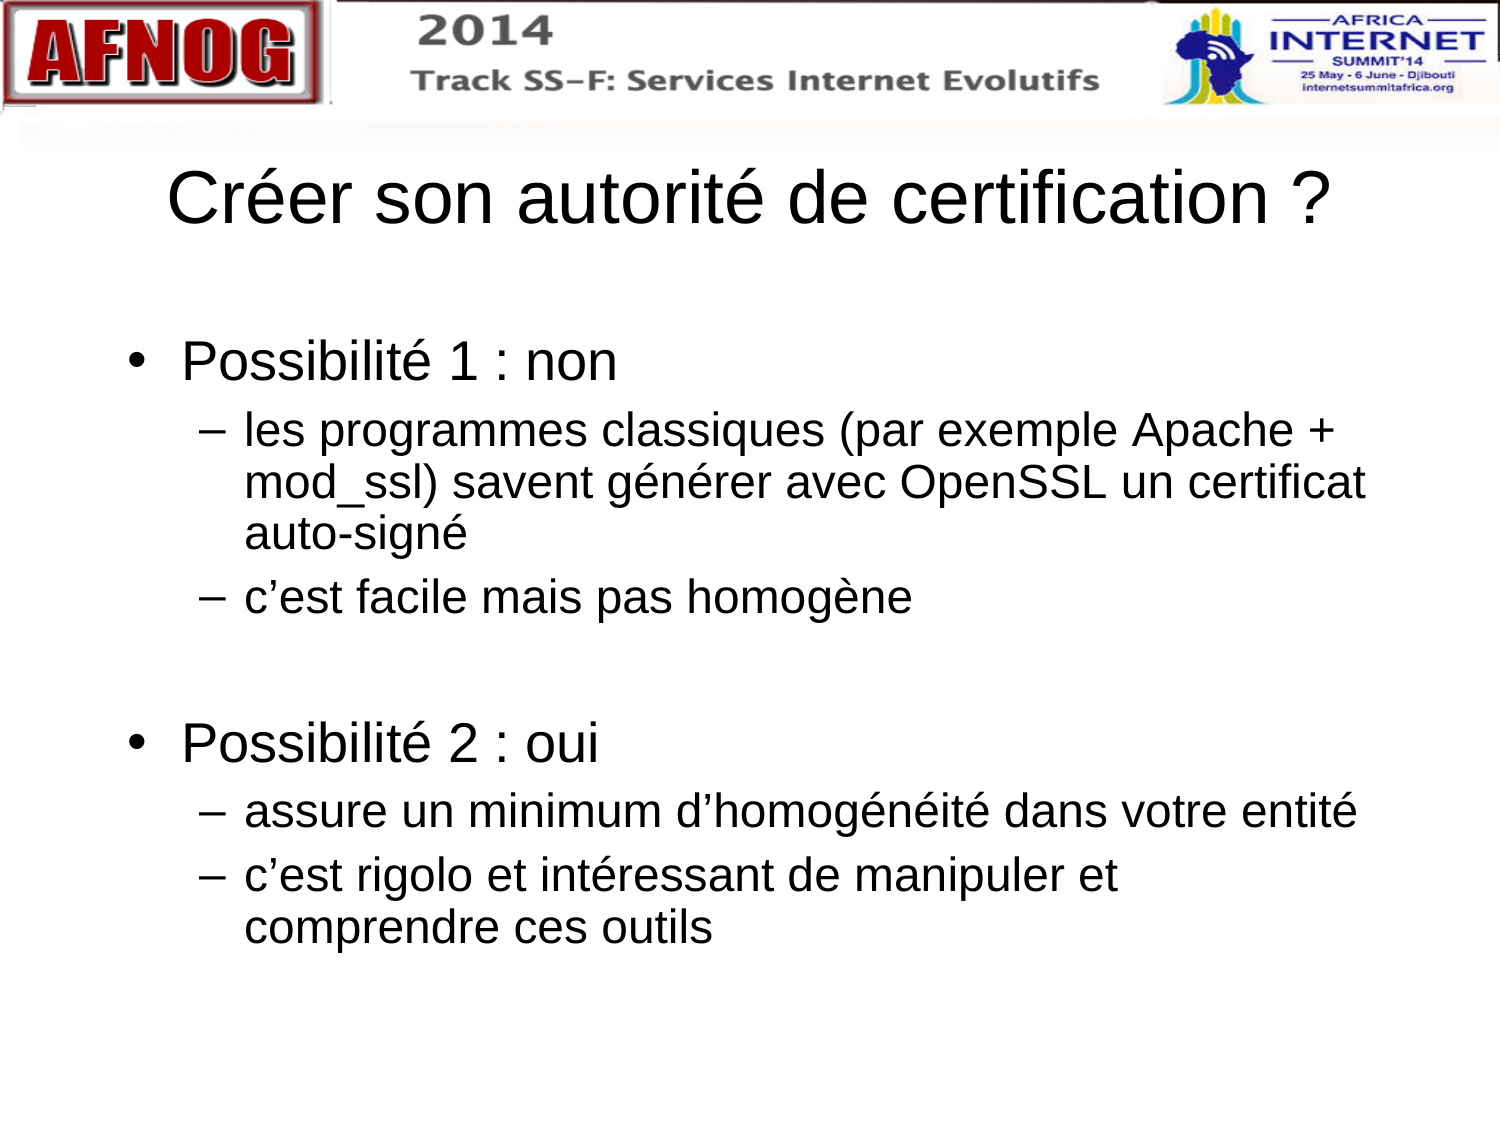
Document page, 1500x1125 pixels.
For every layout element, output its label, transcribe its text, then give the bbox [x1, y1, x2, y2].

title Créer son autorité de certification ? [112, 99, 1388, 288]
picture [0, 0, 1500, 1125]
list Possibilité 1 : non les programmes classiques (par exemple Apache + mod_ssl) savent générer avec OpenSSL un certificat auto-signé c’est facile mais pas homogène Possibilité 2 : oui assure un minimum d’homogénéité dans votre entité c’est rigolo et intéressant de manipuler et comprendre ces outils [112, 324, 1388, 1000]
